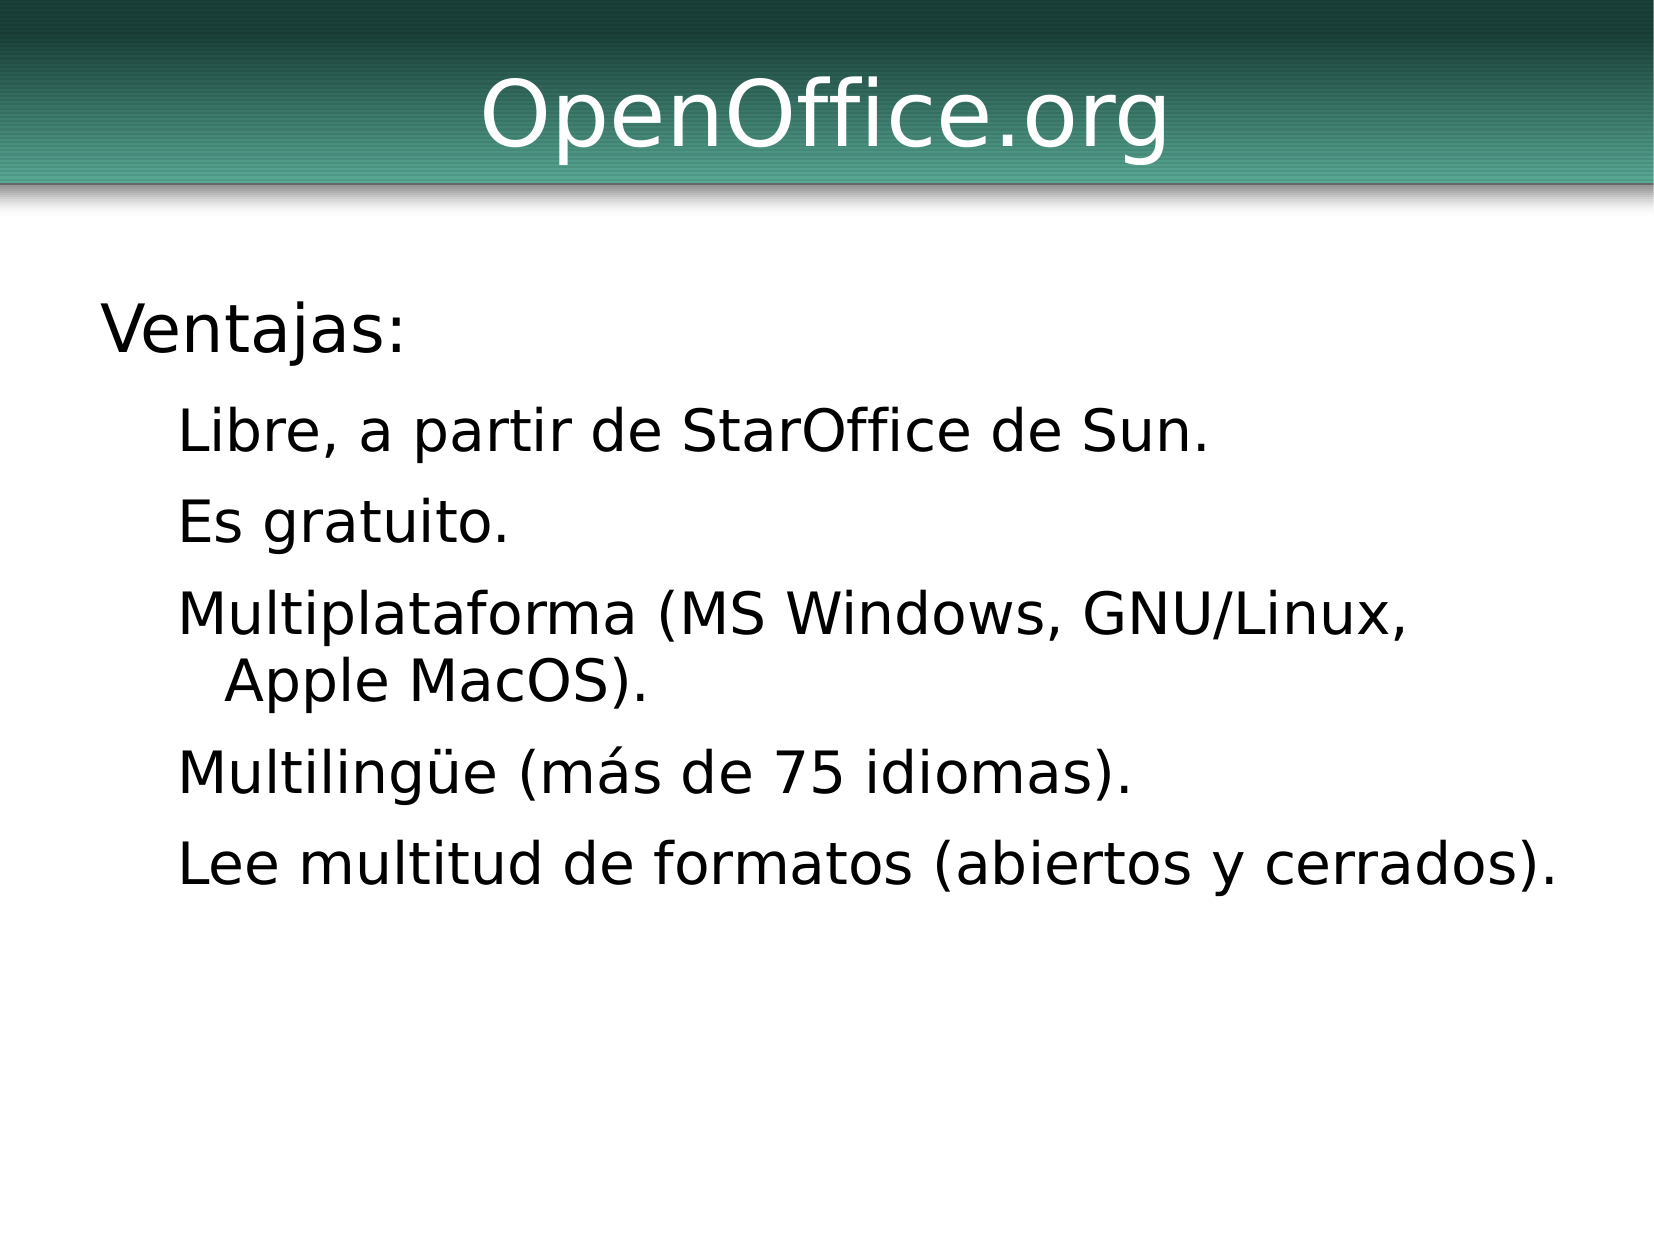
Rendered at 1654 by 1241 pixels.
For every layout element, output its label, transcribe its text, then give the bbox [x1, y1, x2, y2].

list Ventajas: Libre, a partir de StarOffice de Sun. Es gratuito. Multiplataforma (MS Windows, GNU/Linux, Apple MacOS). Multilingüe (más de 75 idiomas). Lee multitud de formatos (abiertos y cerrados). [82, 290, 1571, 1094]
picture [0, 0, 1654, 225]
title OpenOffice.org [82, 11, 1571, 219]
